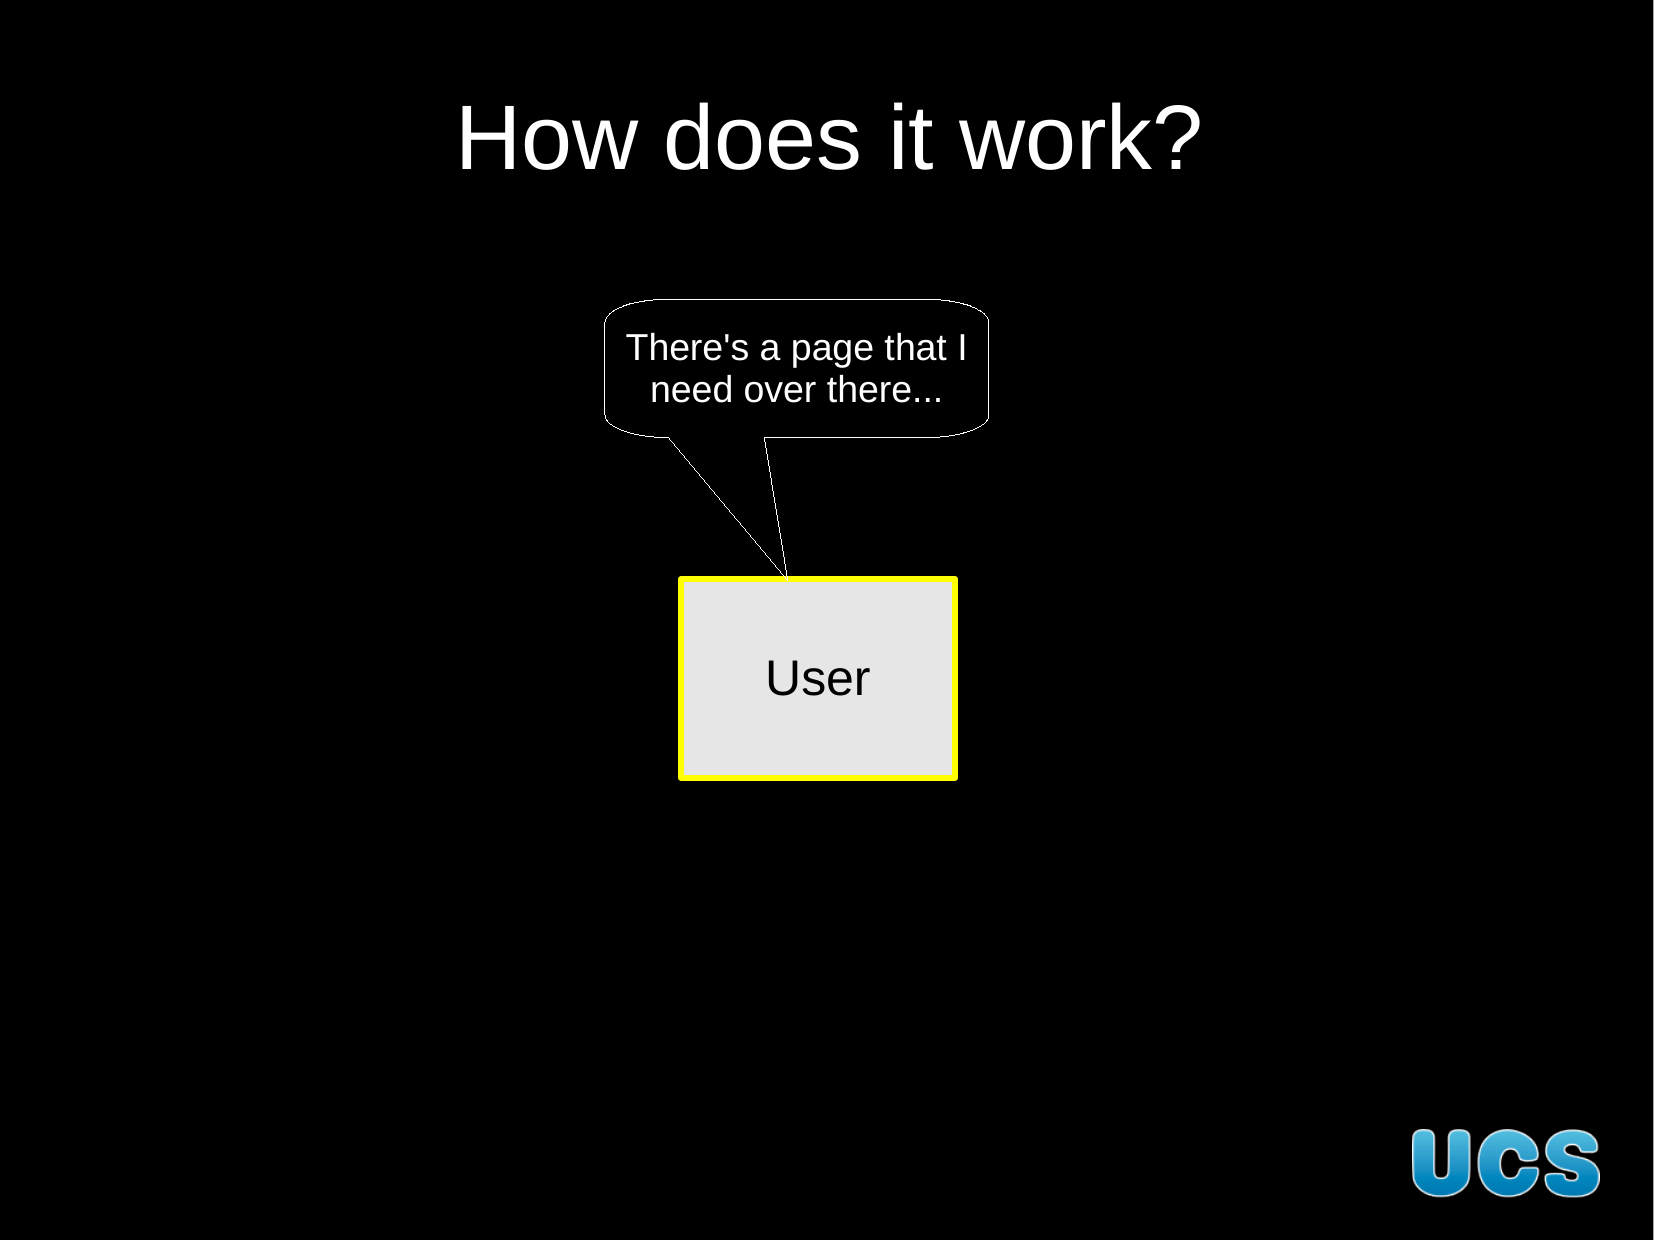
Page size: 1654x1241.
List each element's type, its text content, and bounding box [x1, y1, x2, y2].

picture [1412, 1129, 1600, 1199]
text_box There's a page that I need over there... [604, 299, 989, 581]
text_box User [680, 579, 956, 778]
title How does it work? [123, 34, 1536, 242]
